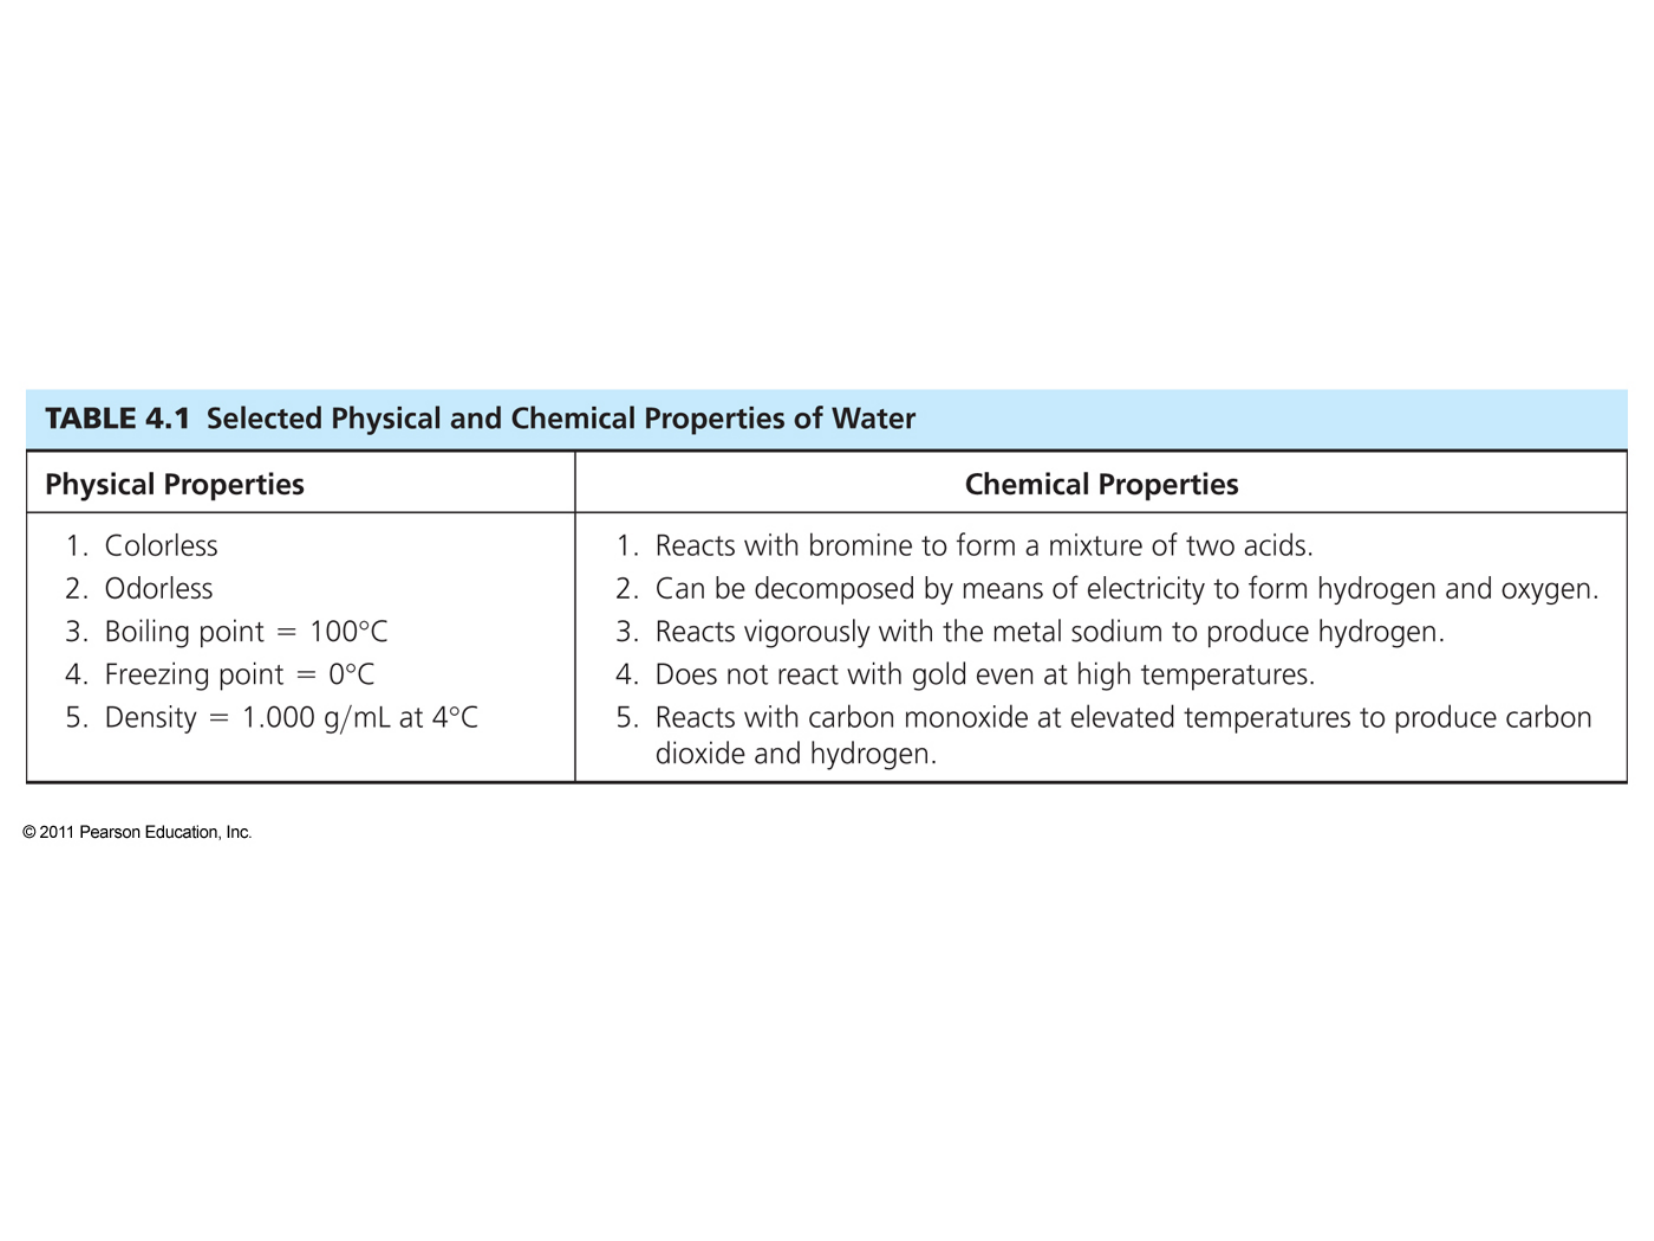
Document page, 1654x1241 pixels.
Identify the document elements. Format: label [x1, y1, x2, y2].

picture [0, 363, 1654, 877]
